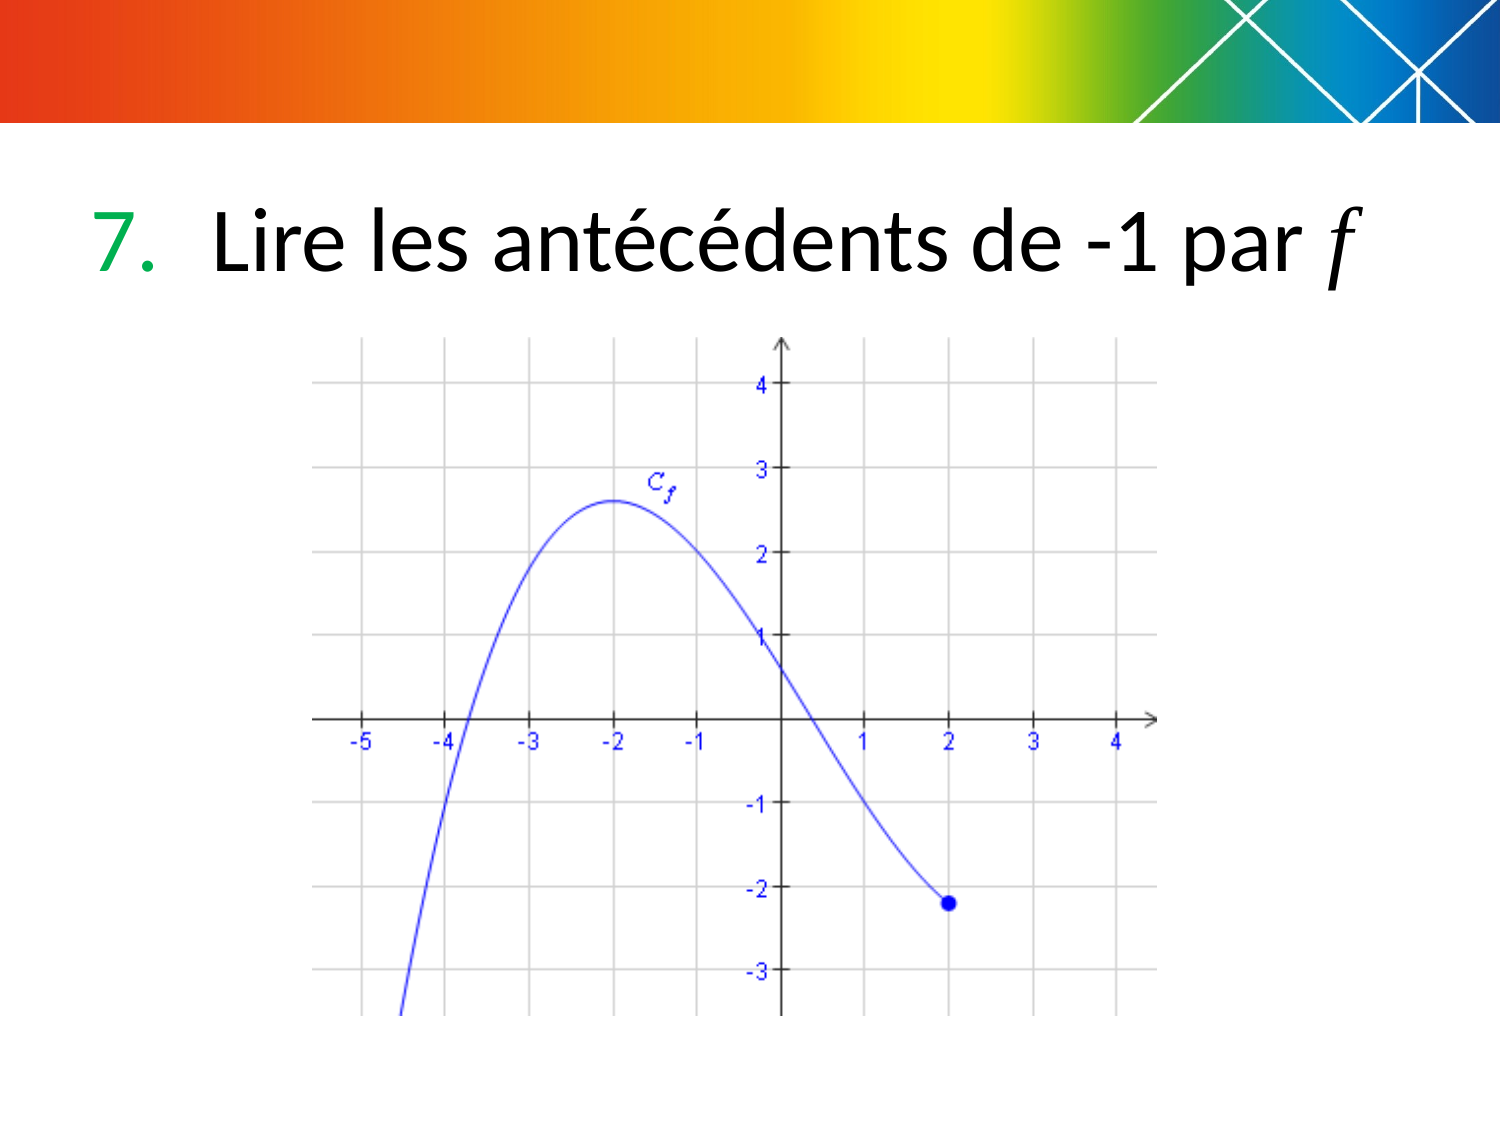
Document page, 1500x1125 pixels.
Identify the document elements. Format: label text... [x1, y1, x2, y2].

picture [1340, 0, 1500, 123]
title Lire les antécédents de -1 par f [75, 163, 1426, 305]
picture [0, 0, 1359, 123]
picture [312, 337, 1157, 1016]
